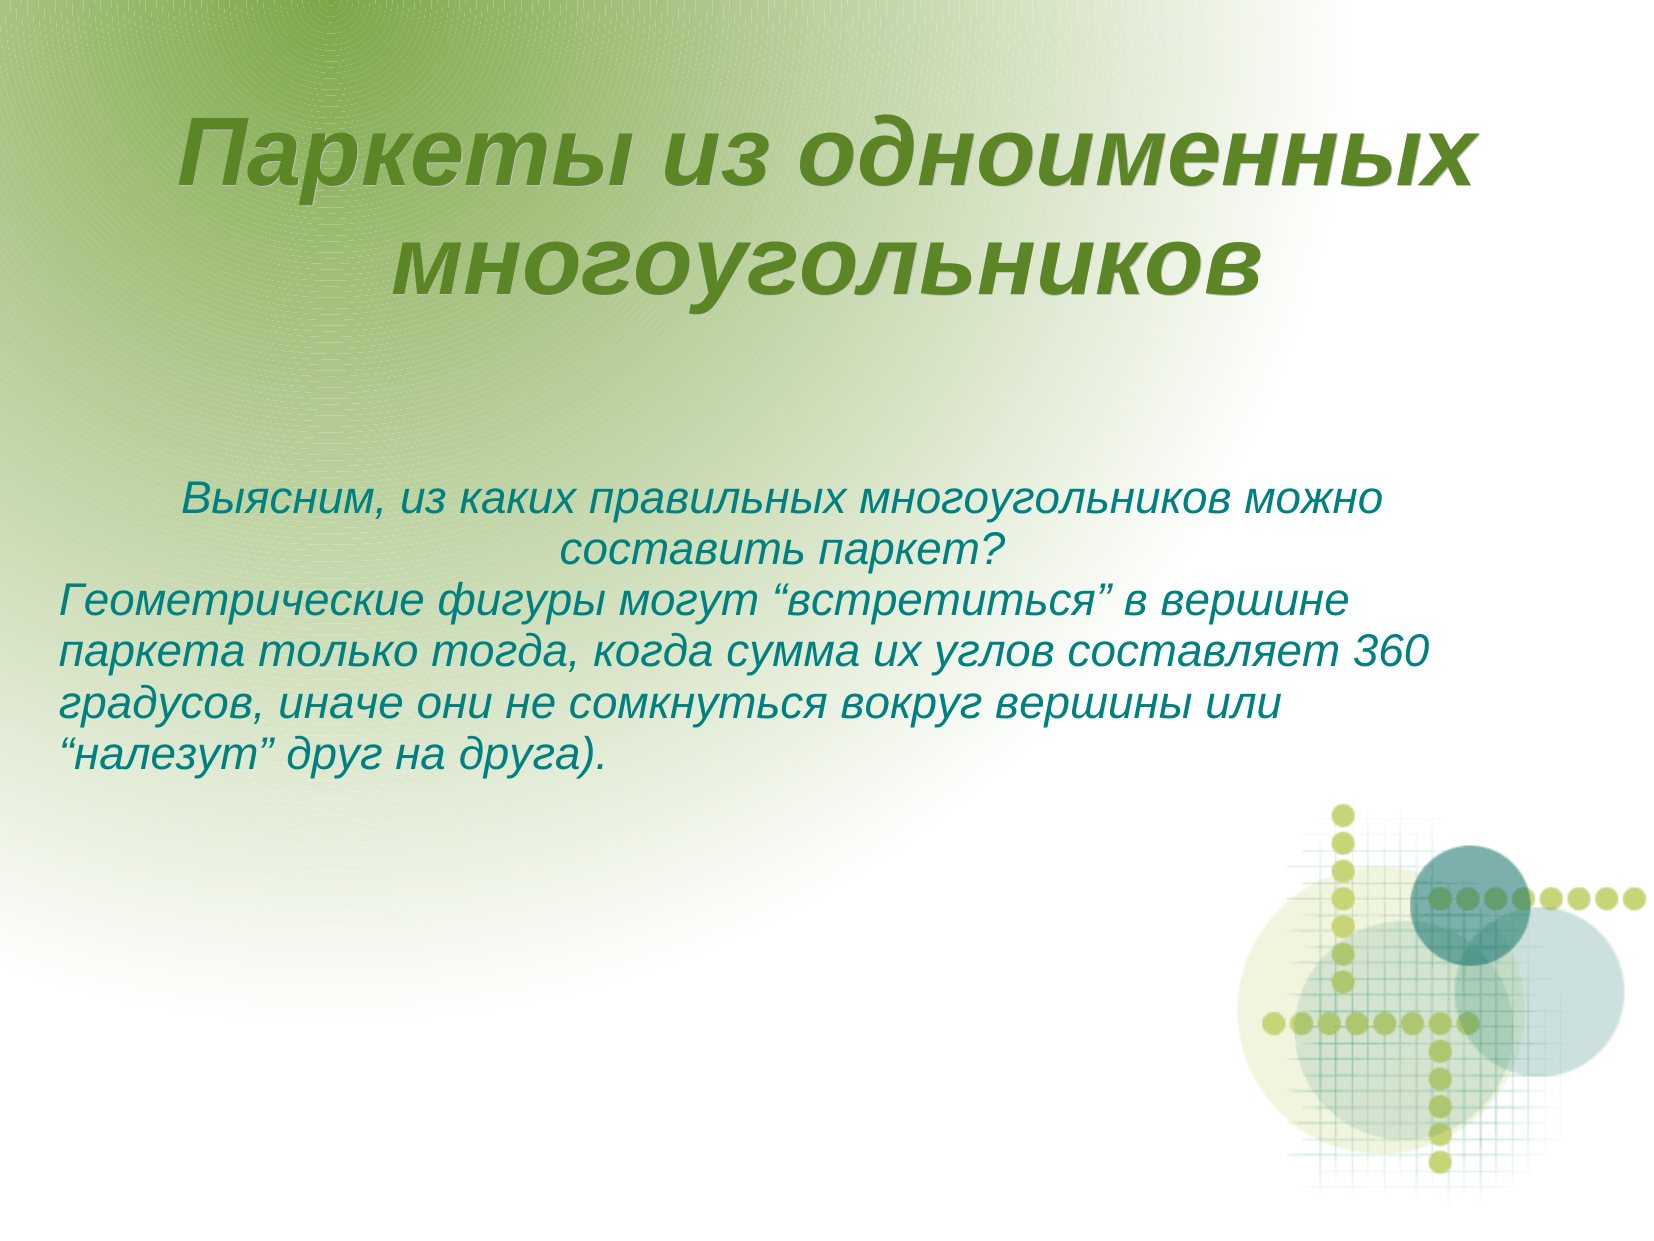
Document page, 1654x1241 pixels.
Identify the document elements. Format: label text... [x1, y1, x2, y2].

picture [1224, 792, 1654, 1211]
subtitle Выясним, из каких правильных многоугольников можно составить паркет? Геометрические фигуры могут “встретиться” в вершине паркета только тогда, когда сумма их углов составляет 360 градусов, иначе они не сомкнуться вокруг вершины или “налезут” друг на друга). [59, 388, 1506, 975]
title Паркеты из одноименных многоугольников [121, 97, 1534, 316]
